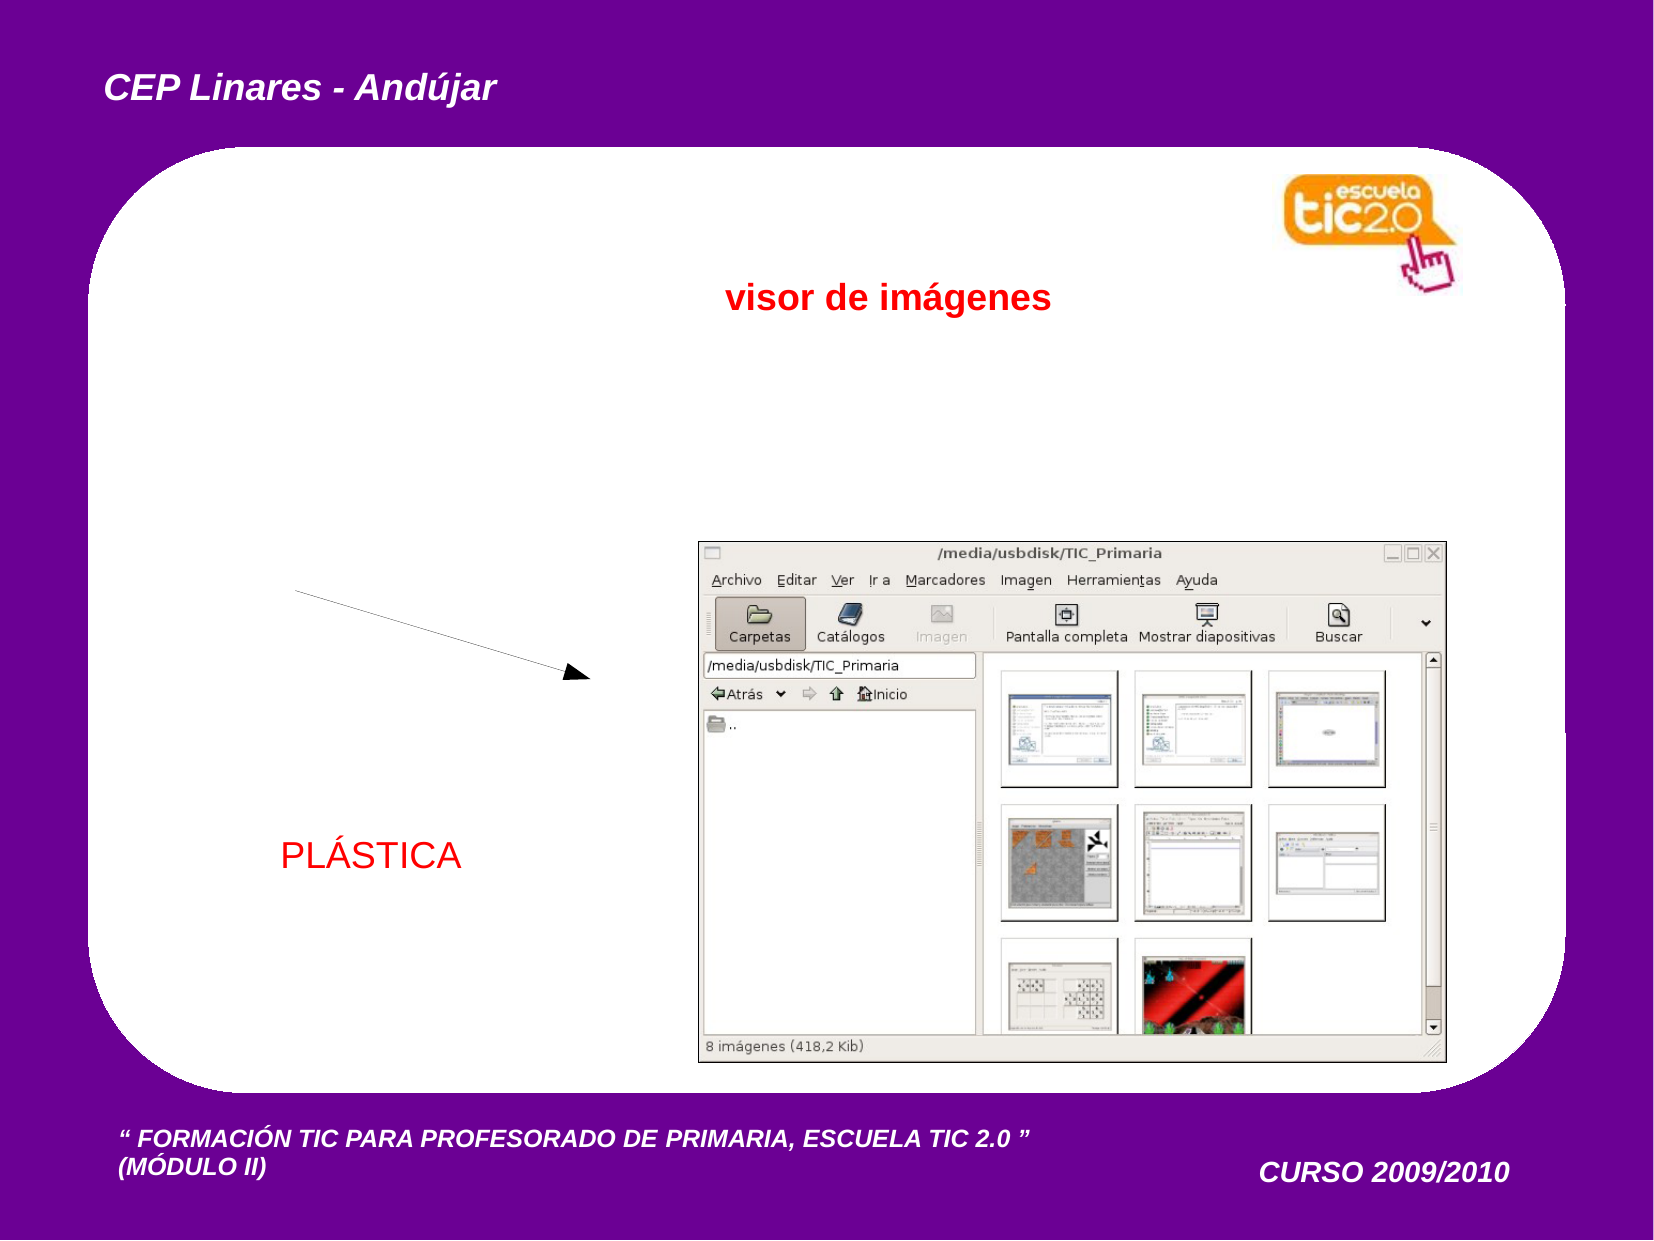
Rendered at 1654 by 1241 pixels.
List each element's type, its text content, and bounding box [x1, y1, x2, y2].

text_box gThumb es un navegador y visor de imágenes que no sólo nos permite verlas, sino que además tiene otras características como añadir comentarios, organizar las imágenes en catálogos, pases de diapositivas, poner una imagen como fondo de escritorio, etc. [201, 265, 1152, 539]
text_box PLÁSTICA [265, 826, 477, 884]
picture [698, 541, 1447, 1063]
picture [1272, 174, 1463, 296]
